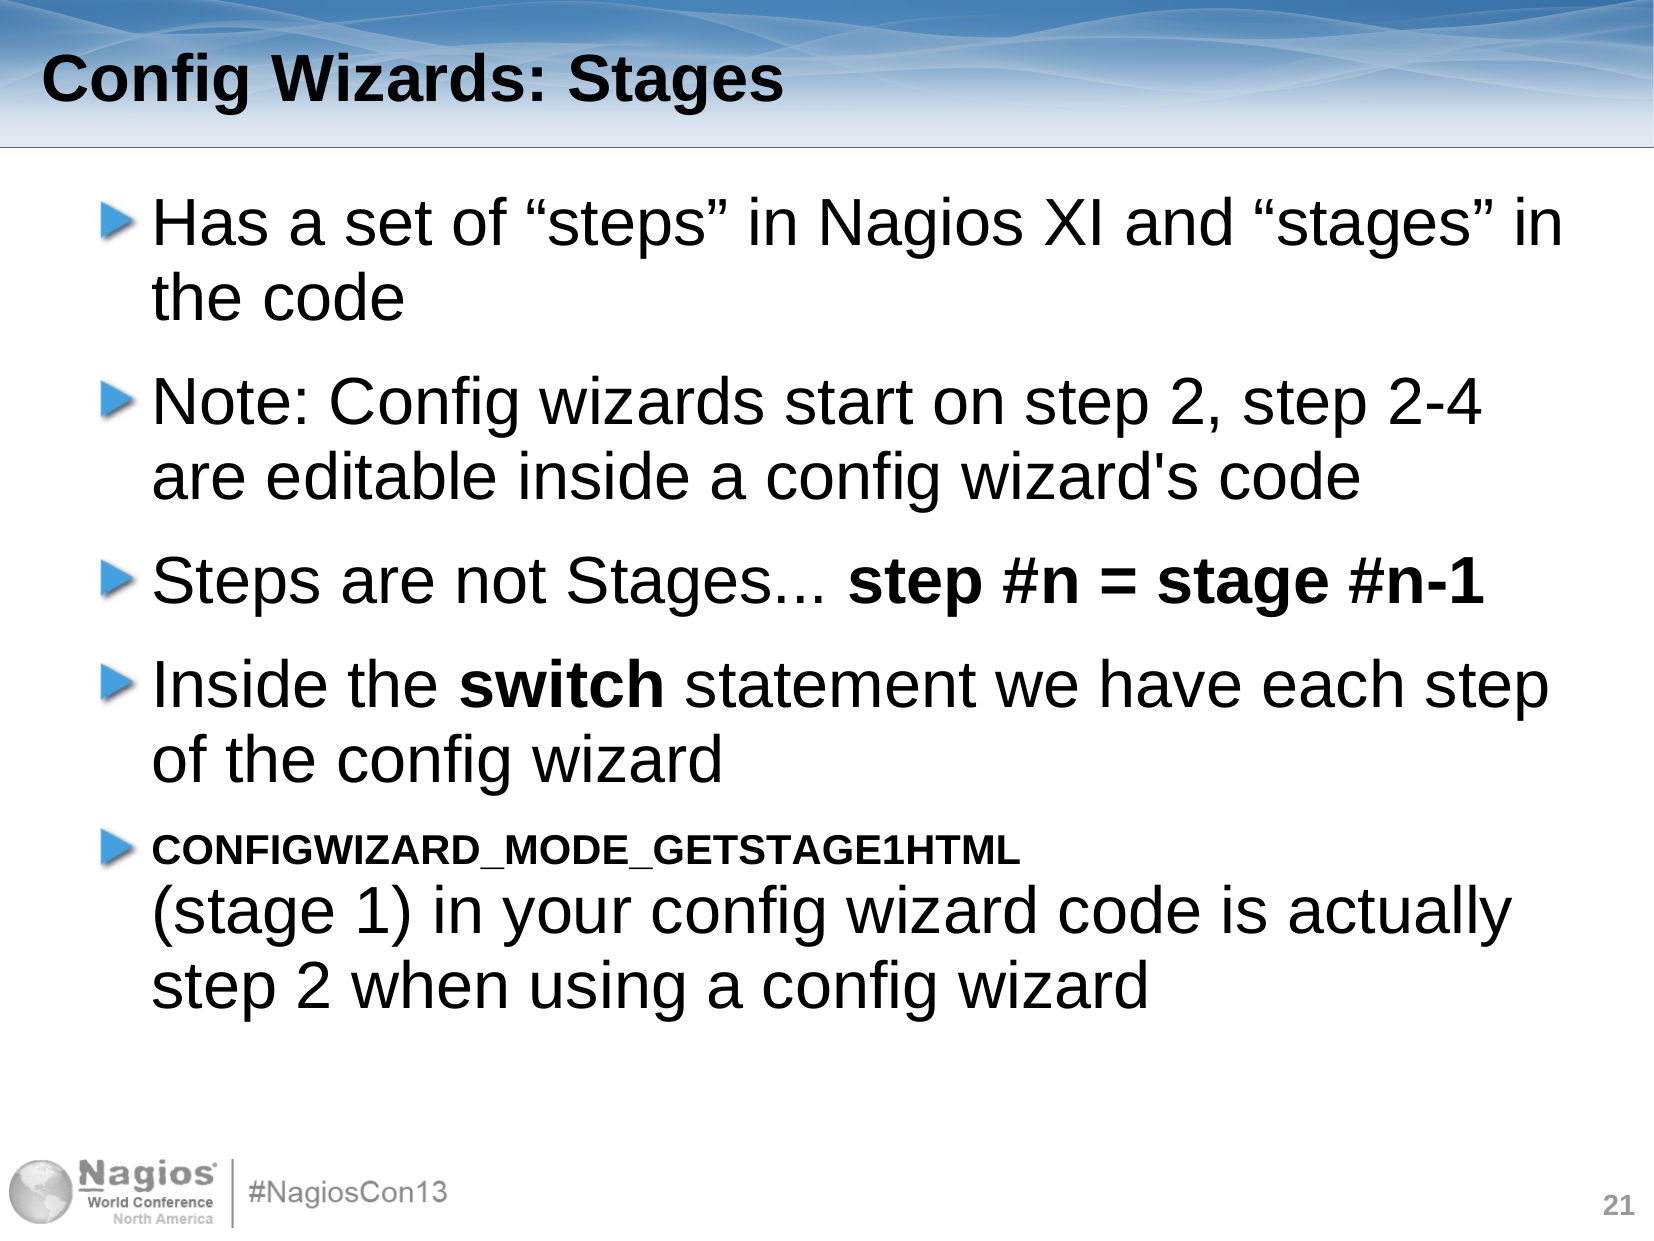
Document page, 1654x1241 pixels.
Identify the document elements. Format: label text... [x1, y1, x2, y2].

picture [0, 0, 1654, 147]
picture [9, 1159, 453, 1228]
title Config Wizards: Stages [41, 29, 1248, 127]
list Has a set of “steps” in Nagios XI and “stages” in the code Note: Config wizards start on step 2, step 2-4 are editable inside a config wizard's code Steps are not Stages... step #n = stage #n-1 Inside the switch statement we have each step of the config wizard CONFIGWIZARD_MODE_GETSTAGE1HTML (stage 1) in your config wizard code is actually step 2 when using a config wizard [80, 185, 1569, 1024]
